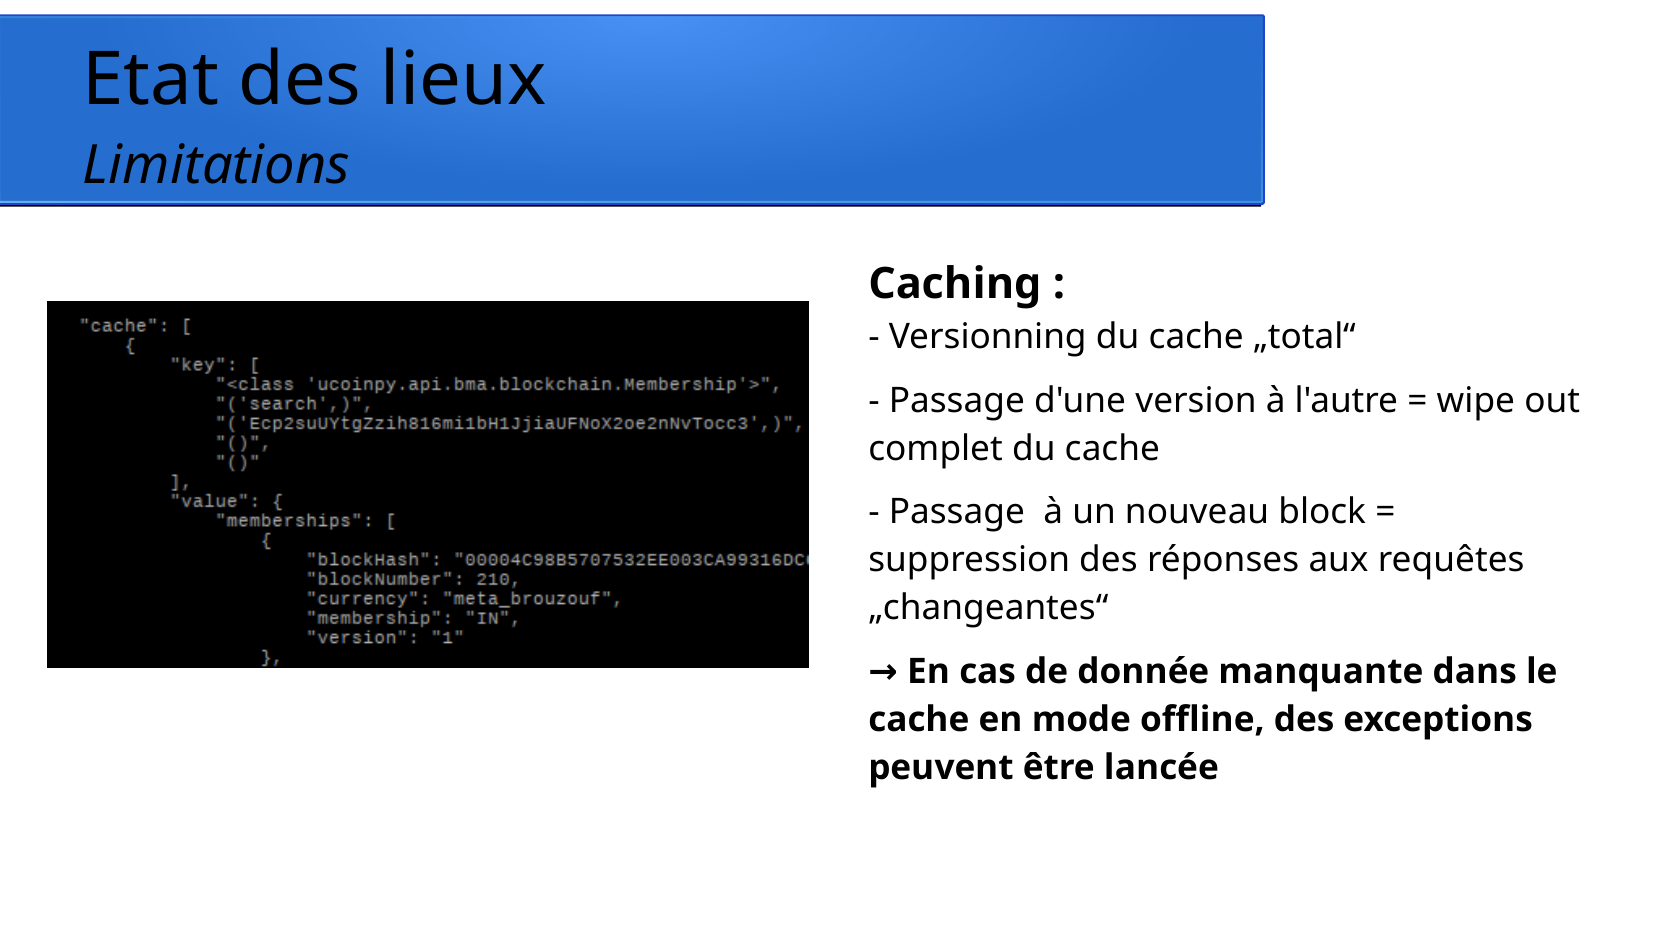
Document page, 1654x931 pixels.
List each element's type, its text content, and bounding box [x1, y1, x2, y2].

picture [47, 301, 809, 668]
list Caching : - Versionning du cache „total“ - Passage d'une version à l'autre = wipe out complet du cache - Passage à un nouveau block = suppression des réponses aux requêtes „changeantes“ → En cas de donnée manquante dans le cache en mode offline, des exceptions peuvent être lancée [868, 251, 1595, 792]
title Etat des lieux Limitations [82, 28, 1235, 196]
